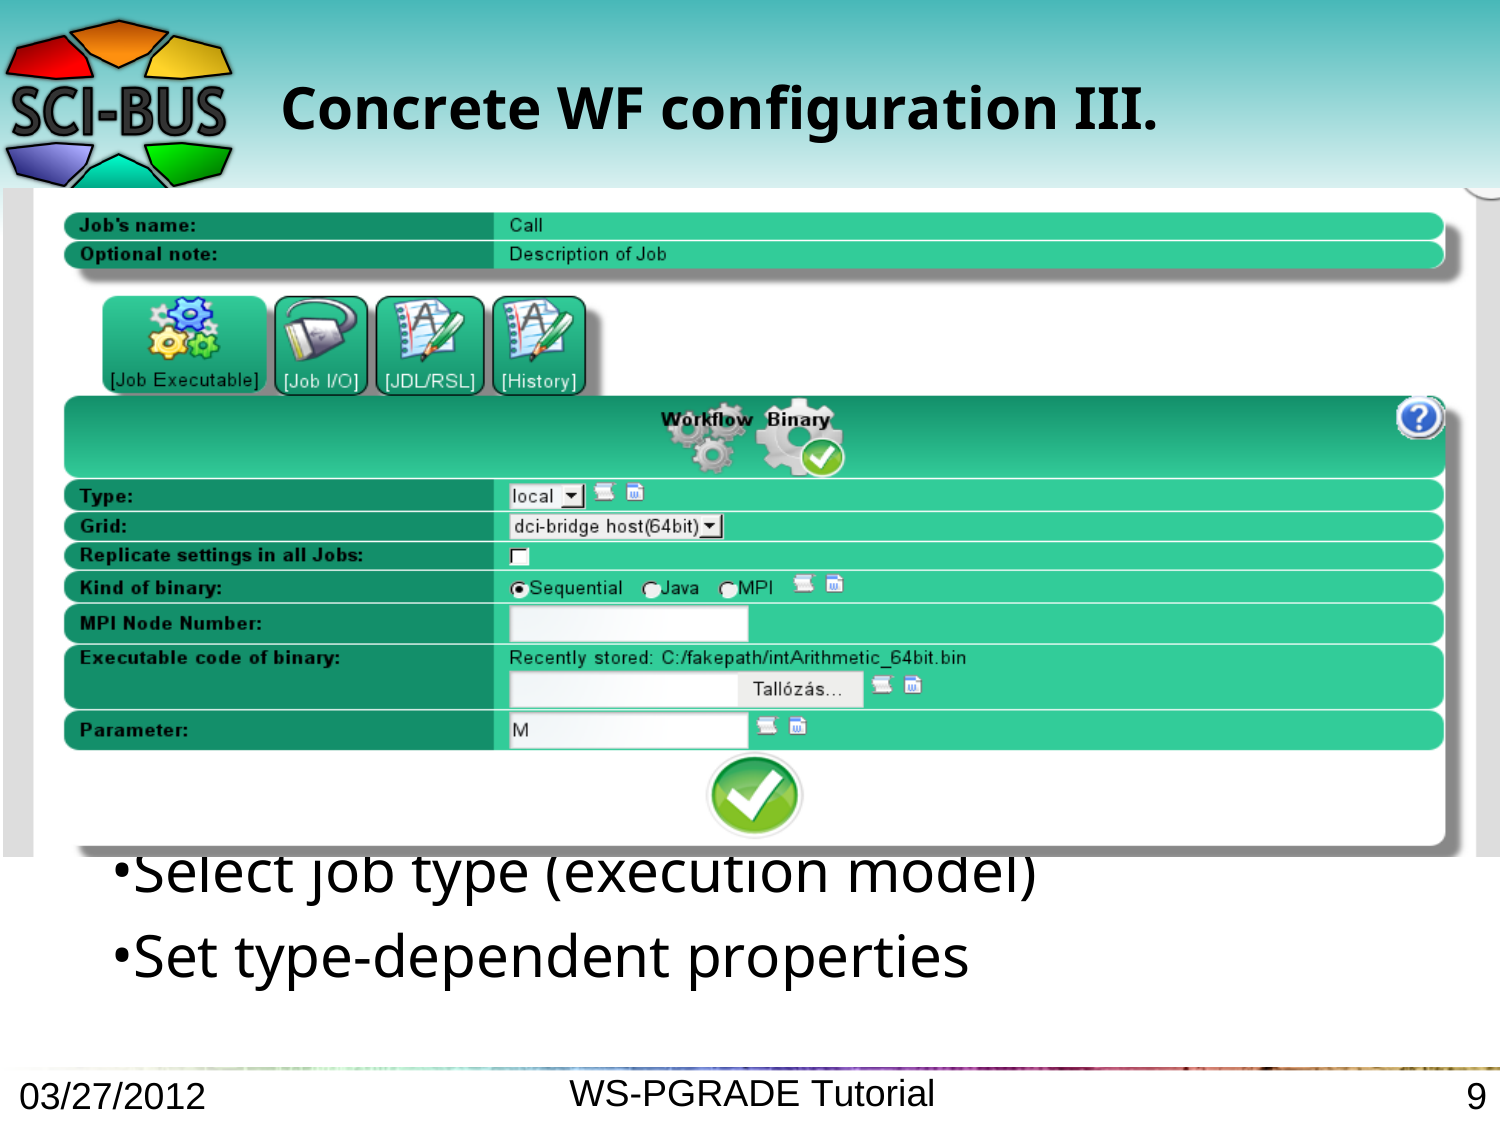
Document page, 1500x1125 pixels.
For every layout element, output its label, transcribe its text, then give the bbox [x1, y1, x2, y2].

picture [0, 1067, 1500, 1125]
list Select job type (execution model) Set type-dependent properties [87, 857, 1426, 1063]
title Concrete WF configuration III. [265, 29, 1477, 183]
picture [0, 15, 1500, 857]
